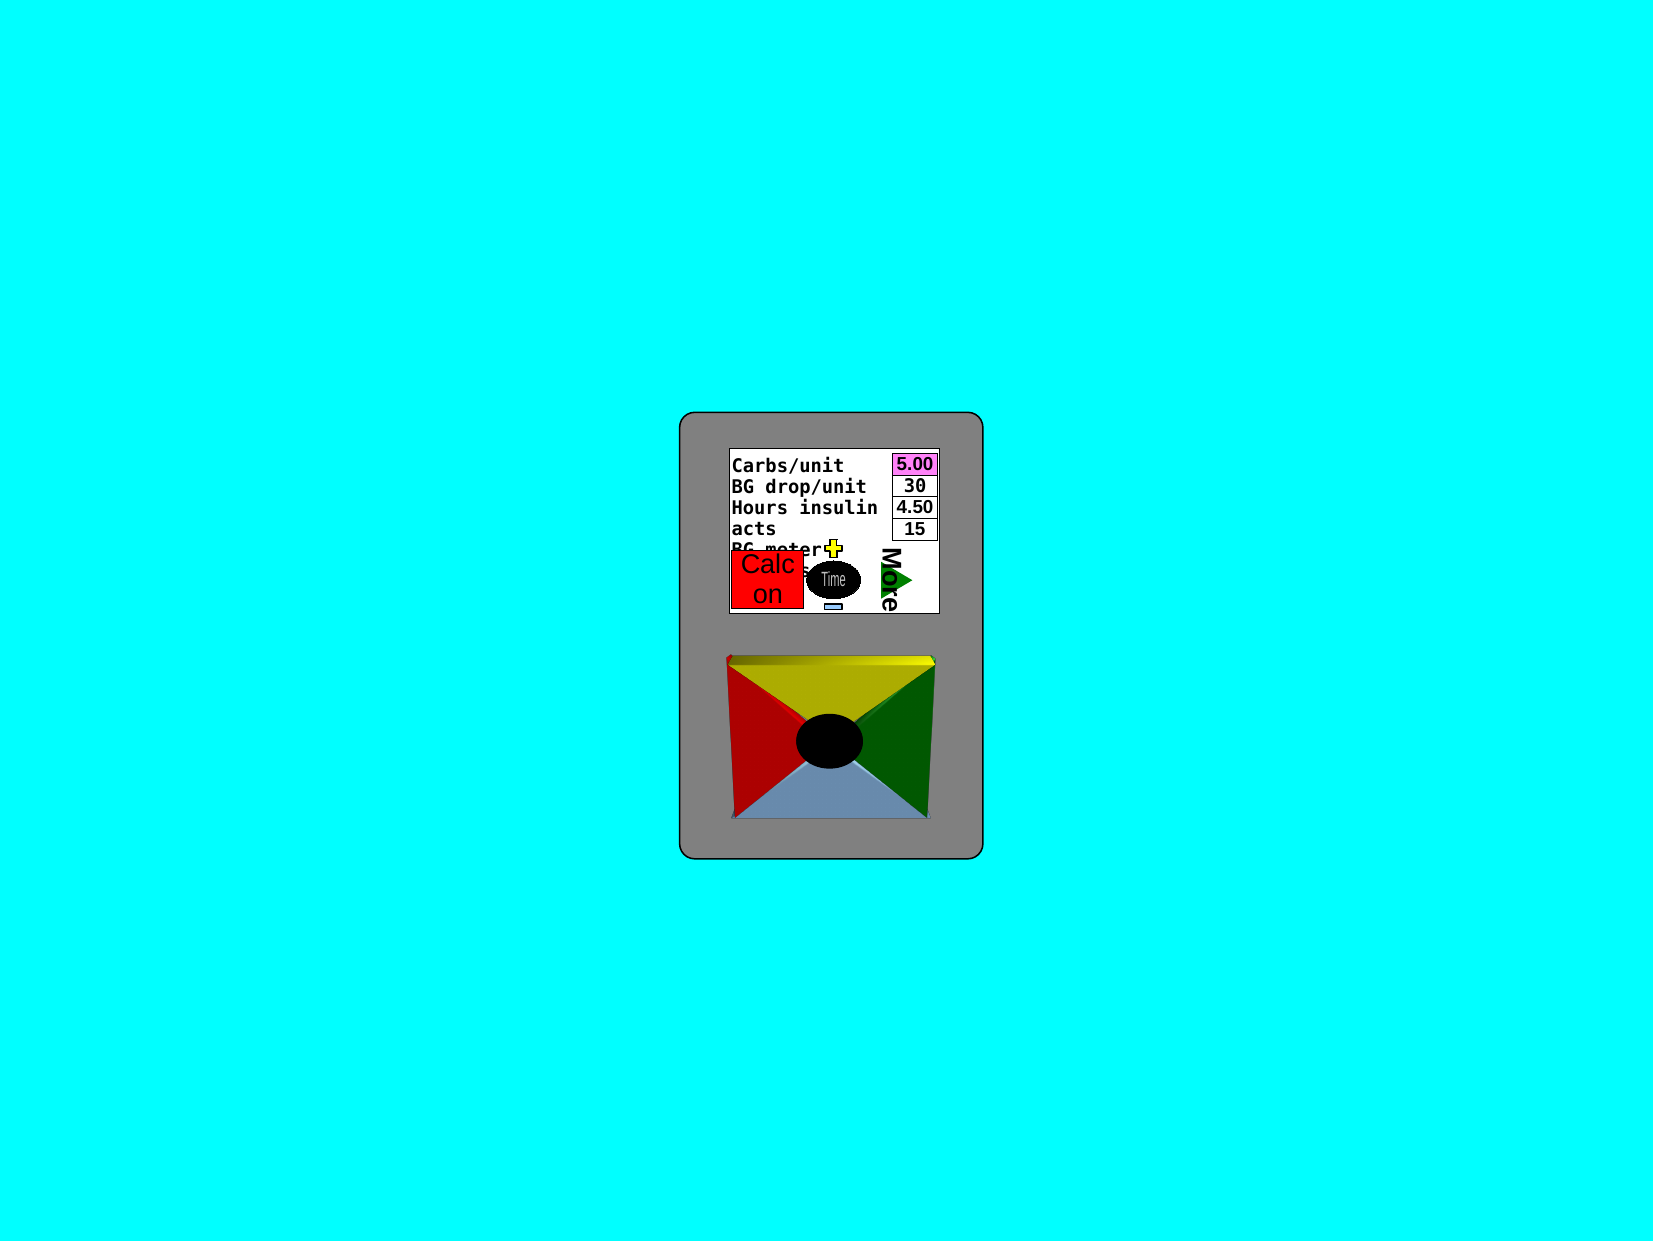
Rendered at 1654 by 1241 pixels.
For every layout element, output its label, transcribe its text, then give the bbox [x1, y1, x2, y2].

text_box More [881, 590, 892, 599]
text_box 30 [917, 476, 938, 496]
text_box Calc on [731, 550, 804, 609]
text_box 15 [892, 518, 938, 541]
text_box 4.50 [917, 496, 938, 518]
text_box [679, 412, 983, 859]
text_box Time [810, 590, 857, 599]
text_box Carbs/unit BG drop/unit Hours insulin acts BG meter minutes [716, 448, 917, 590]
text_box 5.00 [917, 453, 938, 476]
